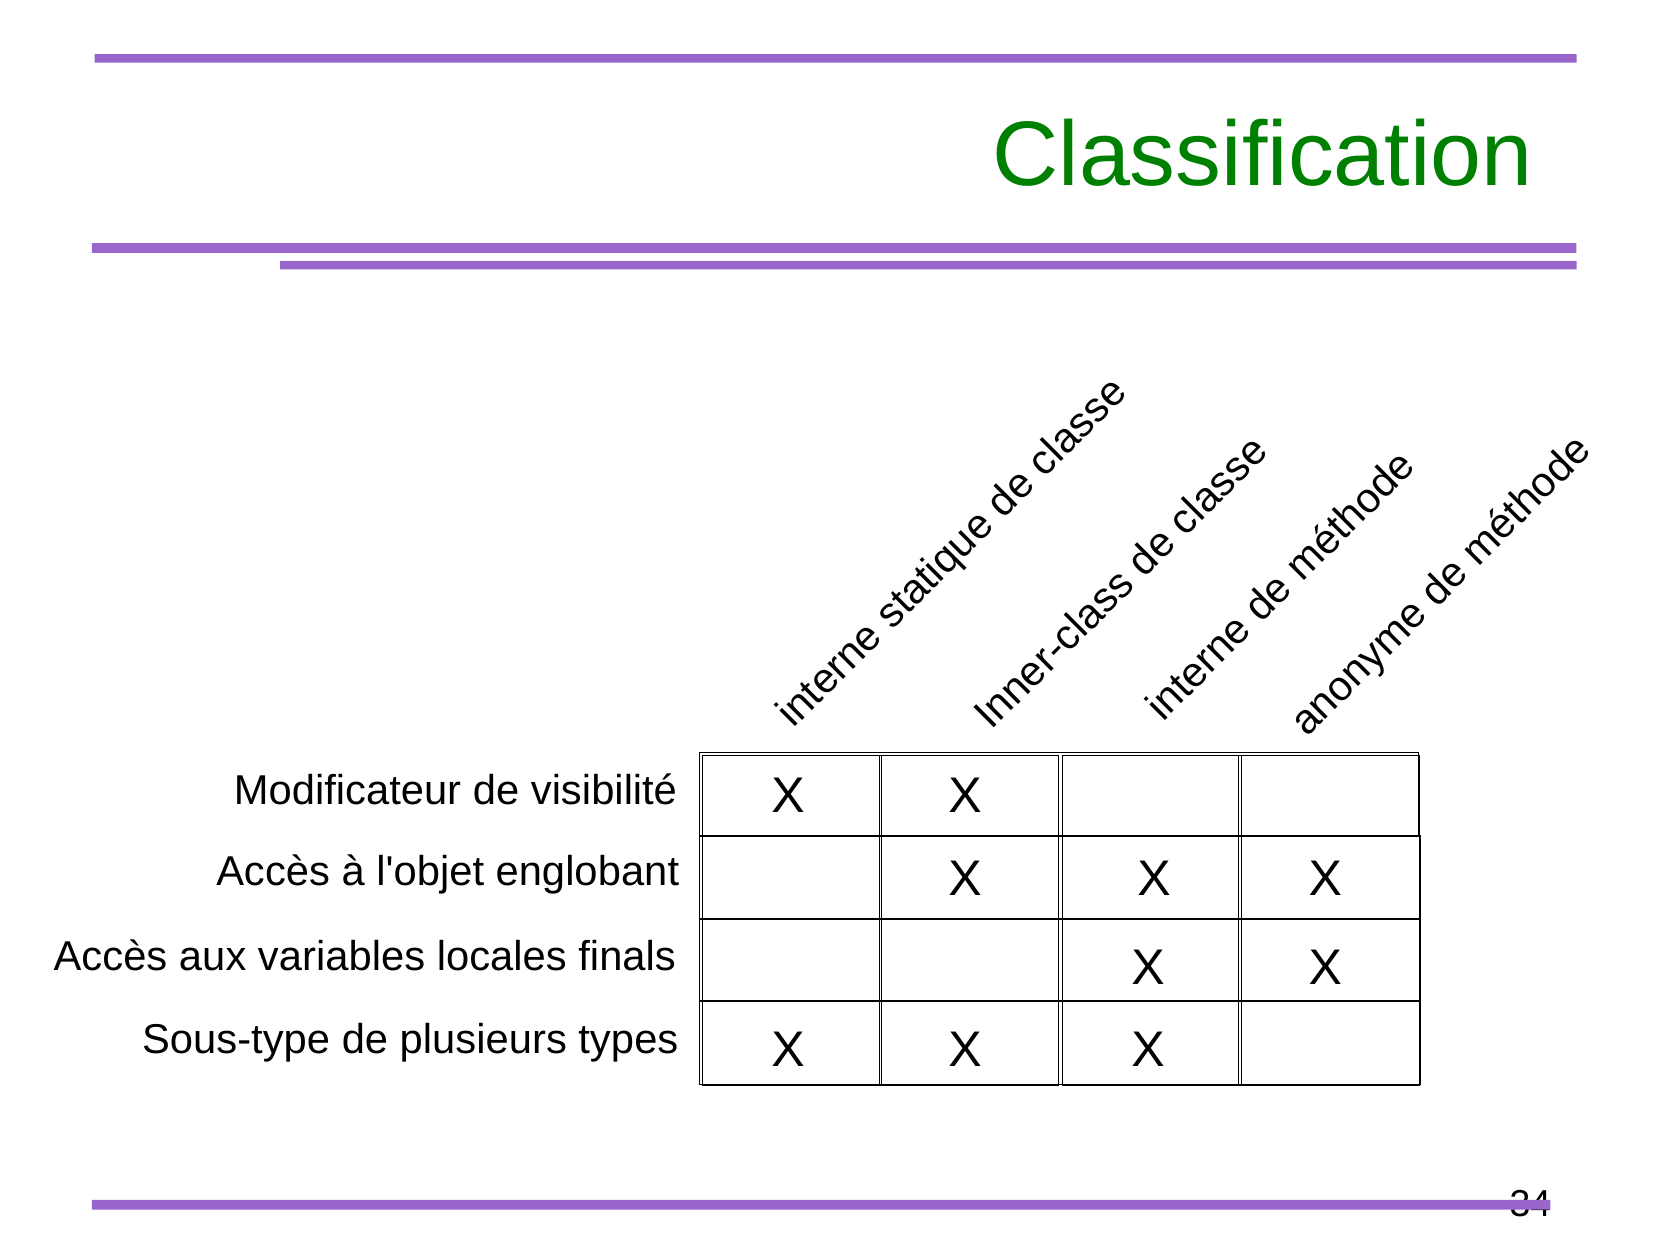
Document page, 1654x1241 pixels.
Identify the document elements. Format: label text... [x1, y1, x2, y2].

text_box X [1137, 850, 1171, 907]
text_box interne de méthode [1136, 440, 1425, 729]
text_box X [948, 850, 982, 907]
text_box X [1131, 1021, 1165, 1078]
title Classification [121, 49, 1534, 257]
text_box X [1308, 939, 1342, 995]
text_box X [1308, 850, 1342, 907]
text_box Sous-type de plusieurs types [142, 1015, 679, 1062]
text_box Modificateur de visibilité [233, 767, 678, 814]
text_box X [771, 767, 805, 824]
text_box anonyme de méthode [1280, 424, 1600, 744]
text_box X [1131, 939, 1165, 995]
text_box X [948, 1021, 982, 1078]
text_box Inner-class de classe [965, 427, 1275, 738]
text_box Accès à l'objet englobant [216, 847, 679, 895]
text_box interne statique de classe [767, 367, 1135, 736]
text_box X [771, 1021, 805, 1078]
text_box Accès aux variables locales finals [53, 932, 675, 980]
text_box X [948, 767, 982, 824]
